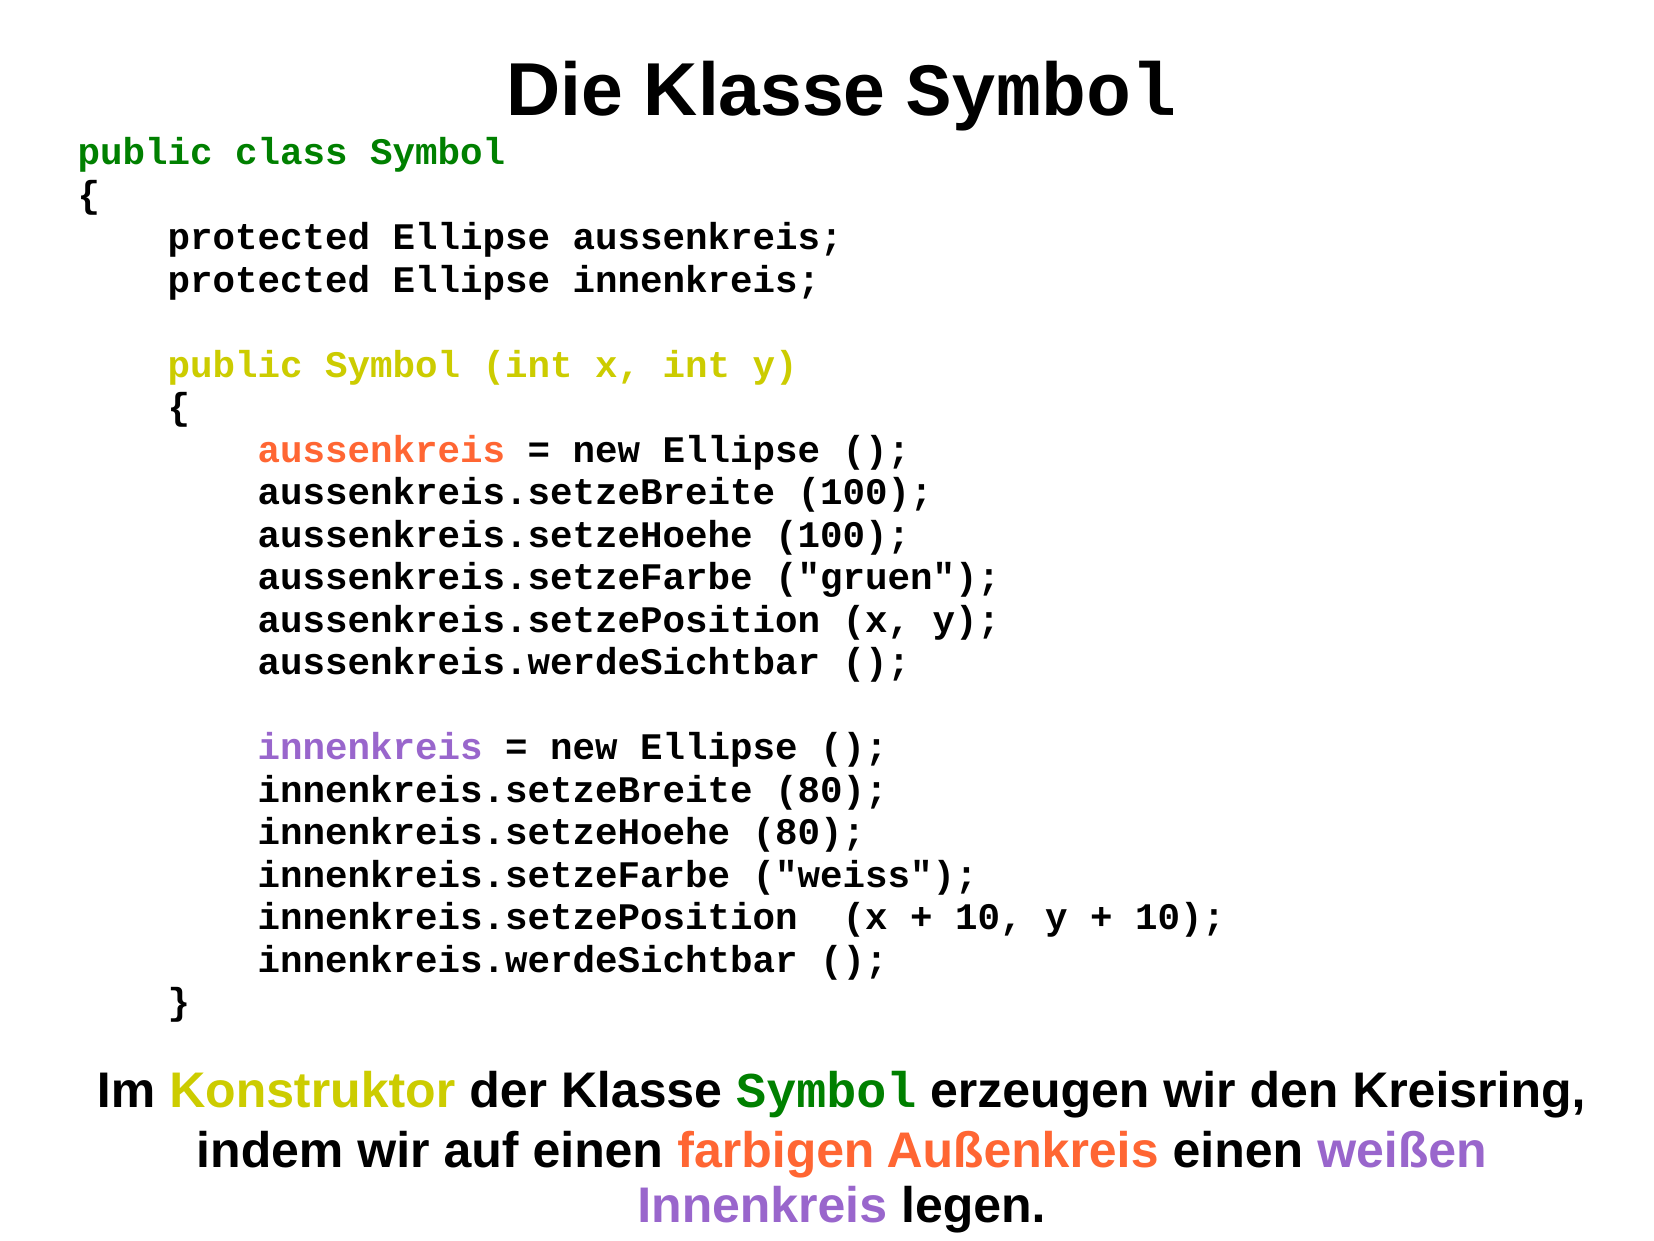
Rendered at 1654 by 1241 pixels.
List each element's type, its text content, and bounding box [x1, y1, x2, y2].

text_box Die Klasse Symbol [88, 39, 1595, 125]
text_box public class Symbol { protected Ellipse aussenkreis; protected Ellipse innenkreis; public Symbol (int x, int y) { aussenkreis = new Ellipse (); aussenkreis.setzeBreite (100); aussenkreis.setzeHoehe (100); aussenkreis.setzeFarbe ("gruen"); aussenkreis.setzePosition (x, y); aussenkreis.werdeSichtbar (); innenkreis = new Ellipse (); innenkreis.setzeBreite (80); innenkreis.setzeHoehe (80); innenkreis.setzeFarbe ("weiss"); innenkreis.setzePosition (x + 10, y + 10); innenkreis.werdeSichtbar (); } [62, 125, 1628, 1034]
text_box Im Konstruktor der Klasse Symbol erzeugen wir den Kreisring, indem wir auf einen farbigen Außenkreis einen weißen Innenkreis legen. [59, 1054, 1625, 1241]
